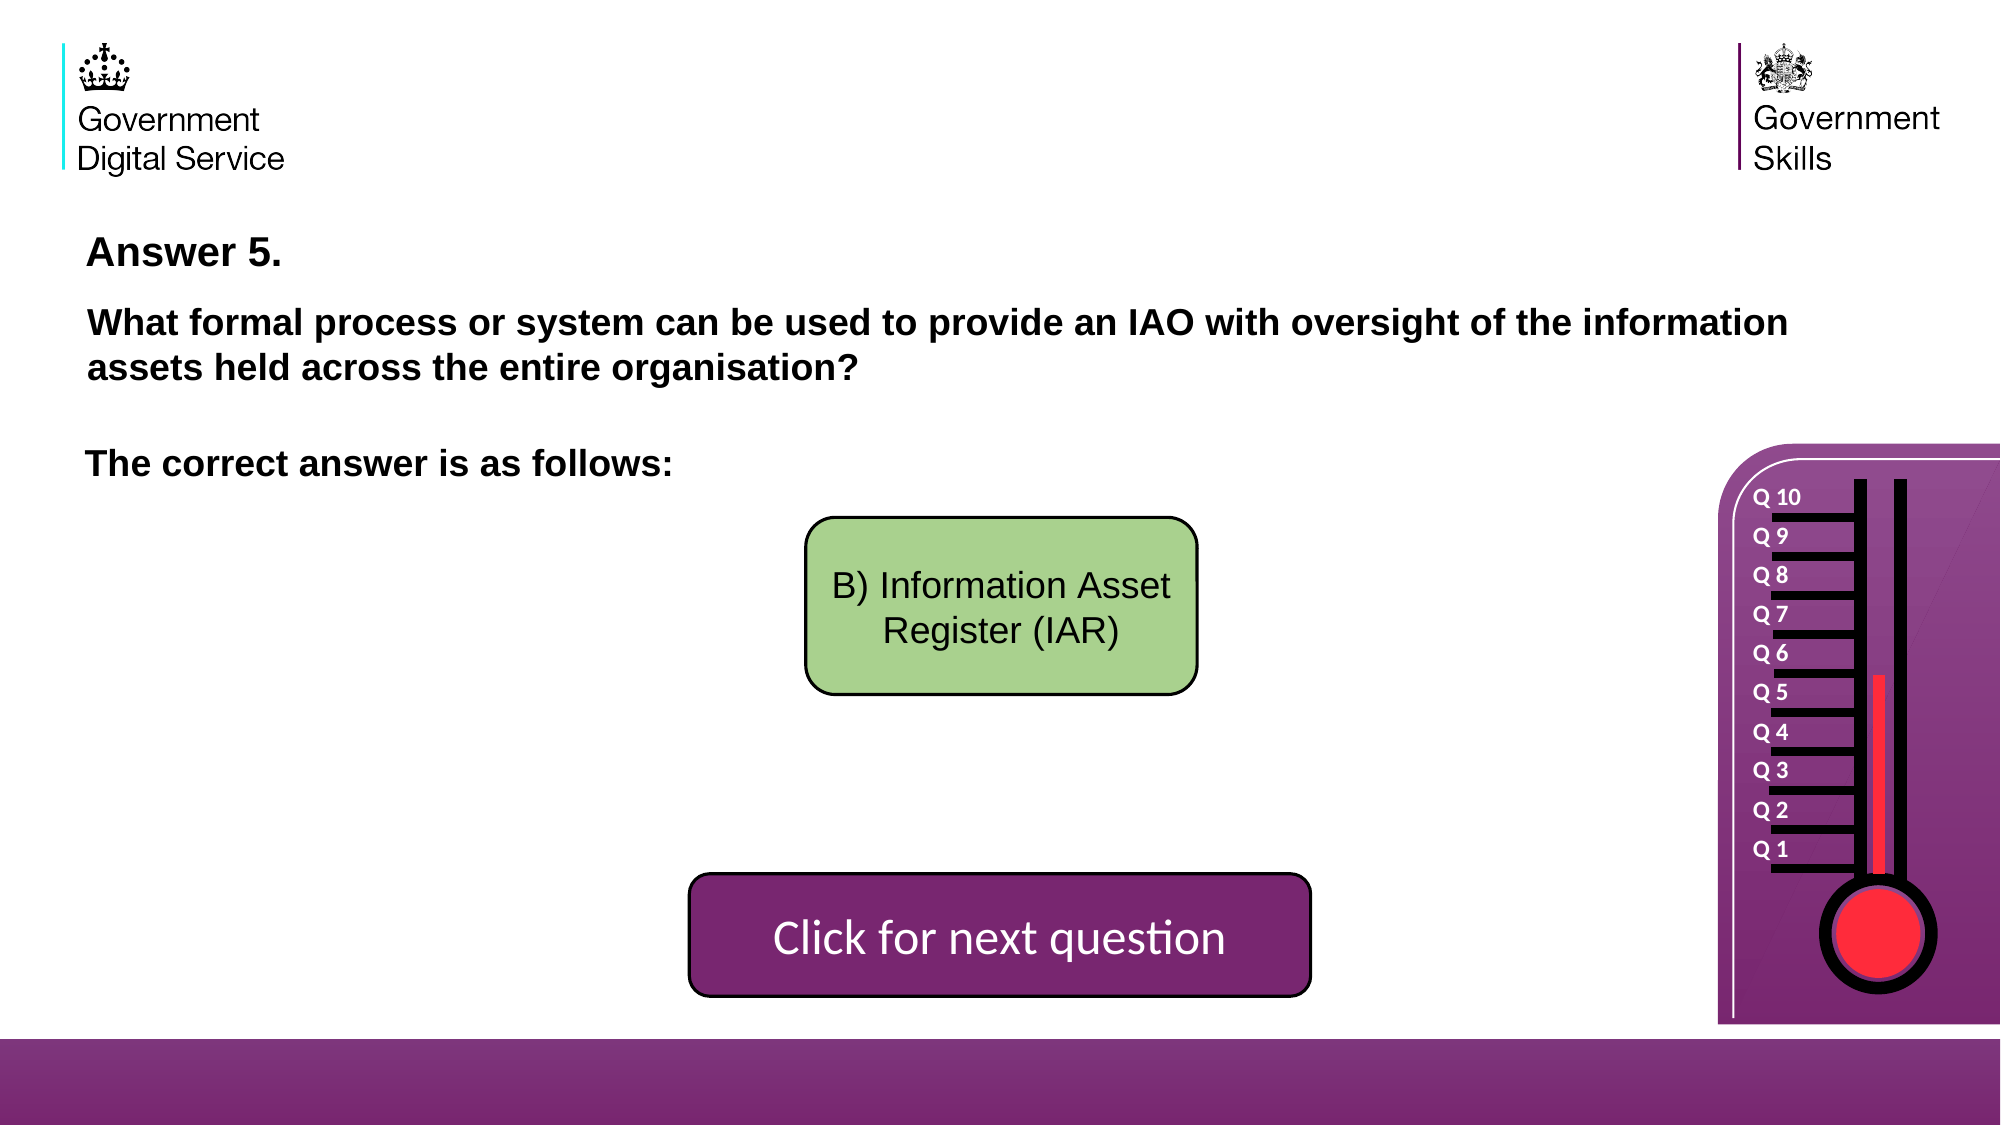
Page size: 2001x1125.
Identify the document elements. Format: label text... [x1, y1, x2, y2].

text_box The correct answer is as follows: [84, 428, 1099, 489]
text_box Click for next question [689, 873, 1311, 997]
text_box What formal process or system can be used to provide an IAO with oversight of the information assets held across the entire organisation? [87, 298, 1916, 429]
text_box B) Information Asset Register (IAR) [805, 517, 1198, 695]
title Answer 5. [85, 222, 1811, 280]
